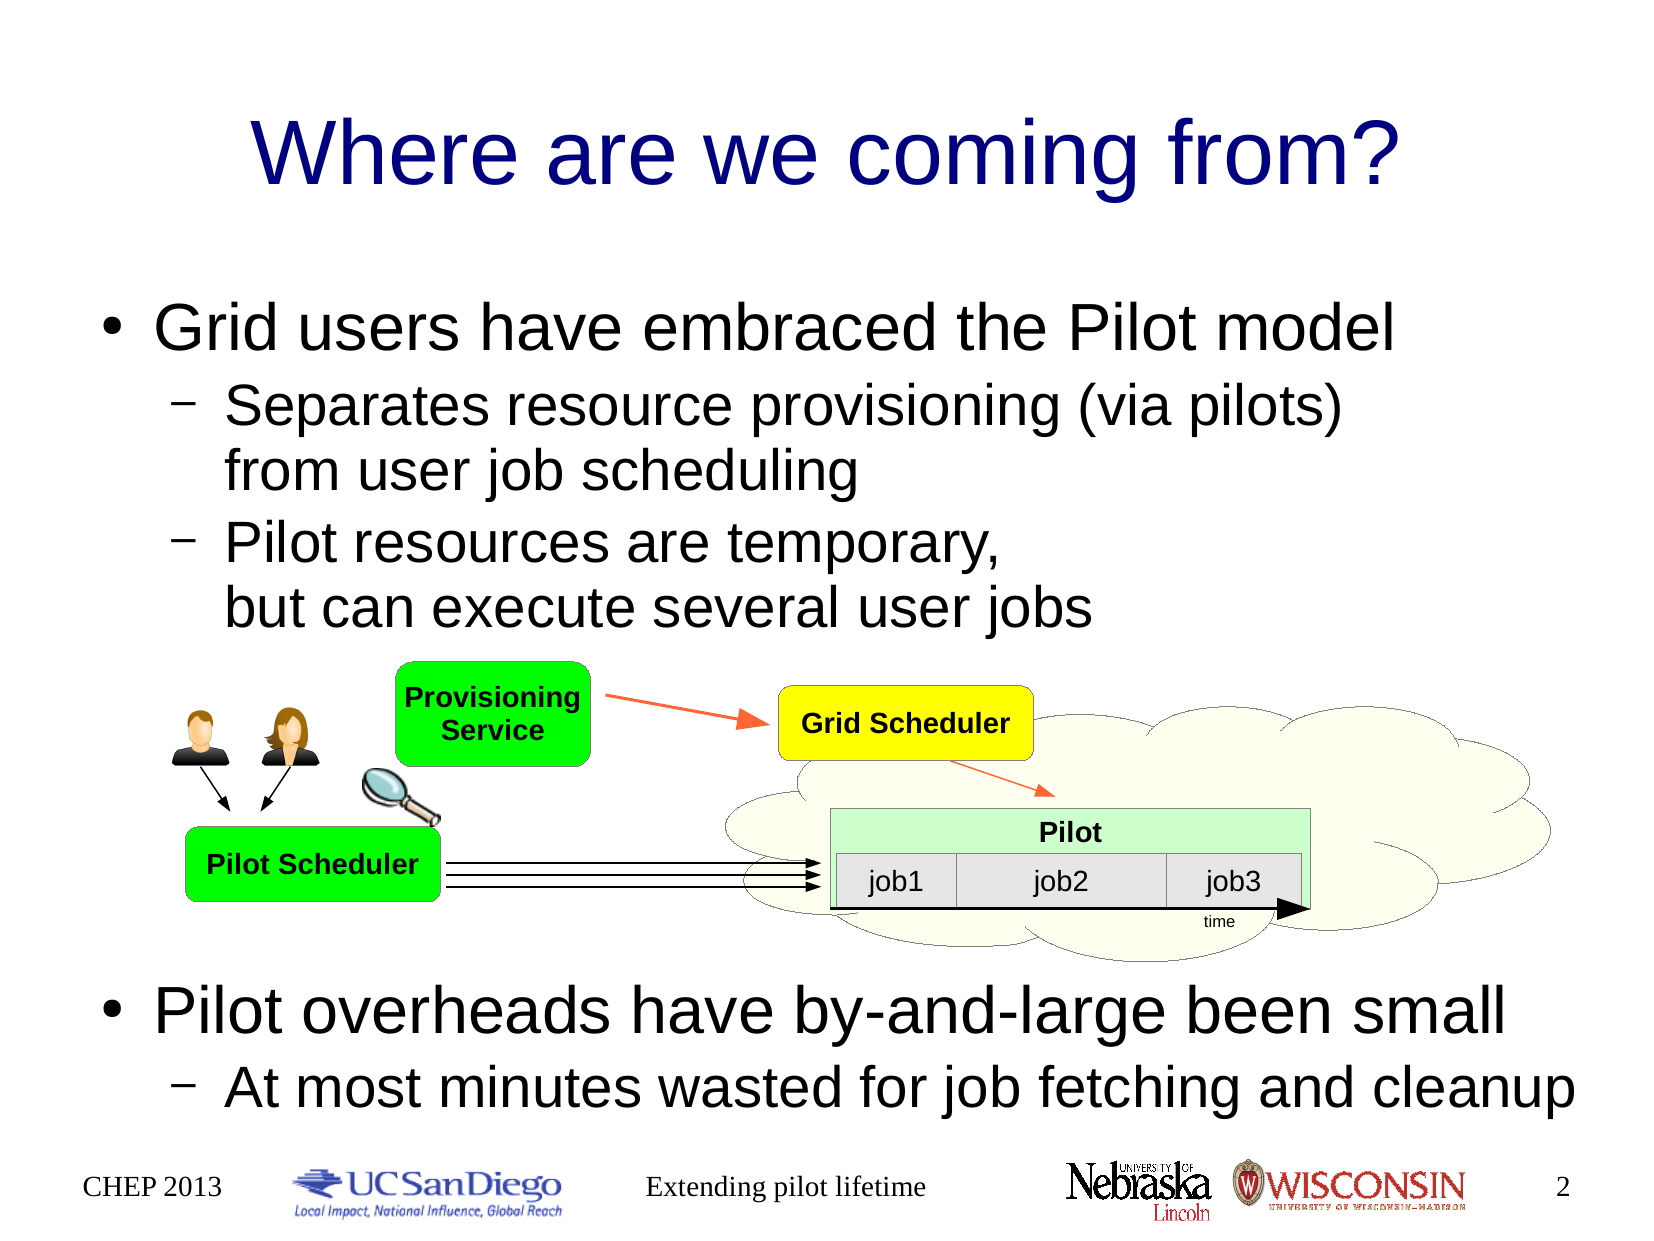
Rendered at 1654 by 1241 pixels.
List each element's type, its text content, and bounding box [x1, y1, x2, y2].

list Grid users have embraced the Pilot model Separates resource provisioning (via pilots) from user job scheduling Pilot resources are temporary, but can execute several user jobs Pilot overheads have by-and-large been small At most minutes wasted for job fetching and cleanup [82, 290, 1636, 1156]
text_box Pilot [830, 808, 1311, 908]
text_box Pilot Scheduler [185, 826, 441, 902]
title Where are we coming from? [82, 49, 1571, 257]
picture [260, 706, 321, 767]
picture [1232, 1158, 1465, 1210]
text_box job2 [957, 853, 1166, 907]
text_box Grid Scheduler [778, 685, 1034, 761]
text_box time [1189, 910, 1251, 939]
text_box Provisioning Service [395, 661, 591, 767]
picture [362, 768, 441, 827]
picture [1066, 1160, 1212, 1221]
text_box job1 [836, 853, 957, 907]
picture [292, 1169, 563, 1220]
picture [170, 706, 231, 767]
text_box job3 [1166, 853, 1302, 907]
